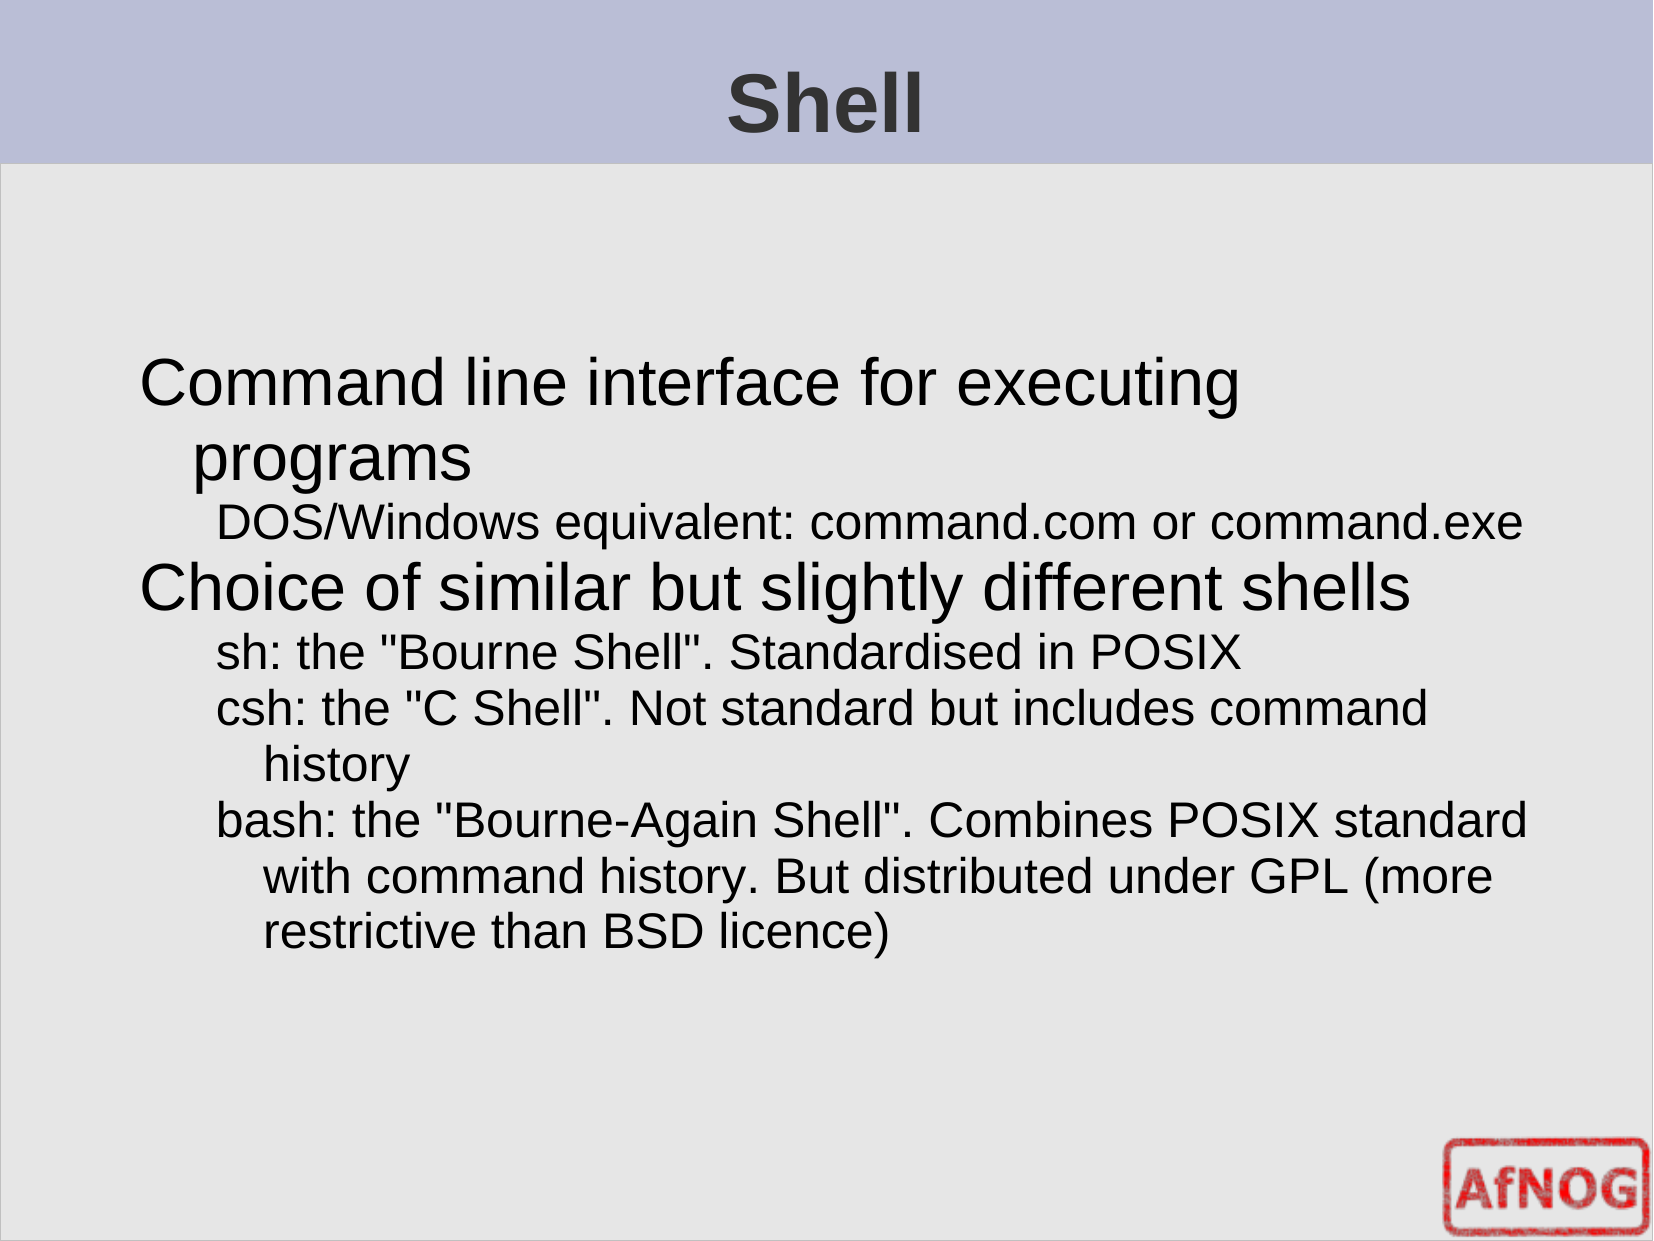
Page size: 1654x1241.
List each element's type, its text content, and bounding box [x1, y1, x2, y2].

title Shell [0, 0, 1653, 208]
picture [1441, 1135, 1653, 1241]
list Command line interface for executing programs DOS/Windows equivalent: command.com or command.exe Choice of similar but slightly different shells sh: the "Bourne Shell". Standardised in POSIX csh: the "C Shell". Not standard but includes command history bash: the "Bourne-Again Shell". Combines POSIX standard with command history. But distributed under GPL (more restrictive than BSD licence) [121, 344, 1534, 1127]
